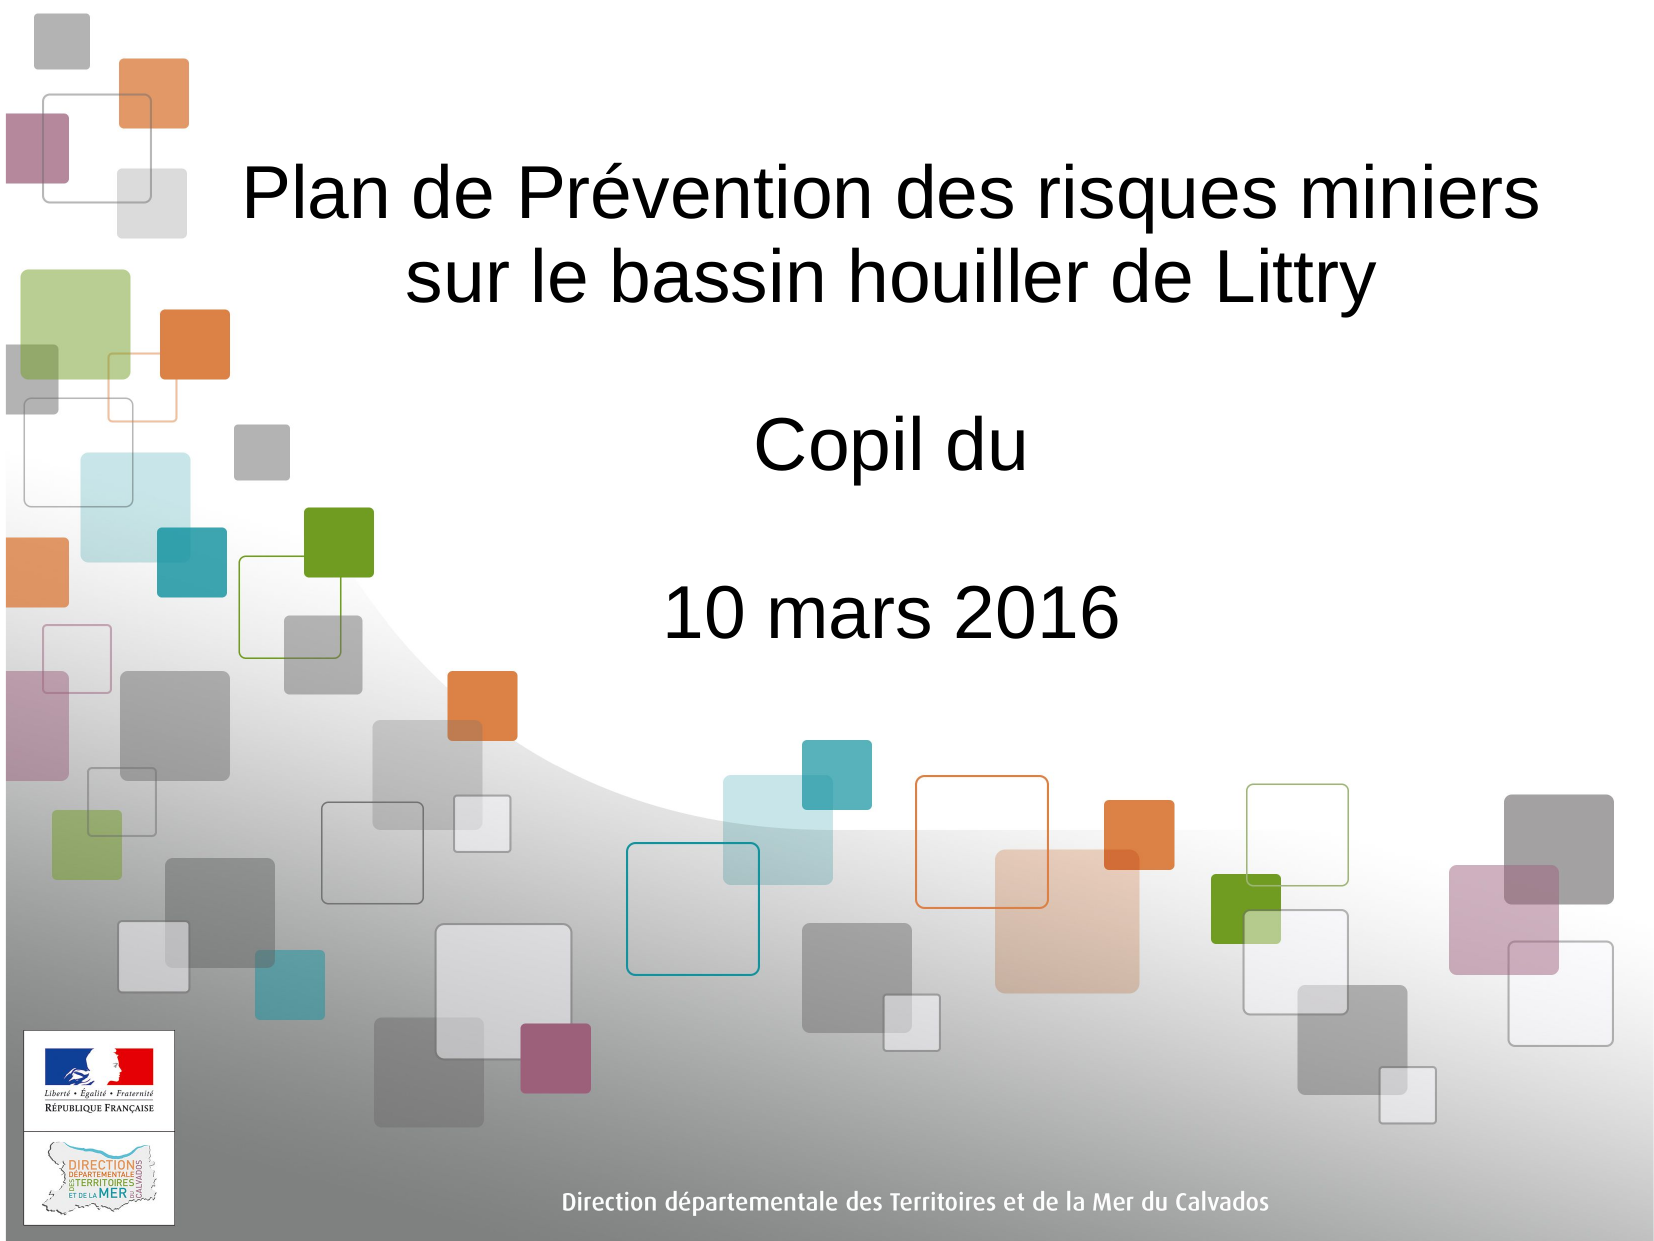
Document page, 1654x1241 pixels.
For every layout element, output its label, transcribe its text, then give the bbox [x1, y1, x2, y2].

subtitle Plan de Prévention des risques miniers sur le bassin houiller de Littry Copil du 10 mars 2016 [212, 49, 1571, 756]
picture [5, 3, 1654, 1241]
